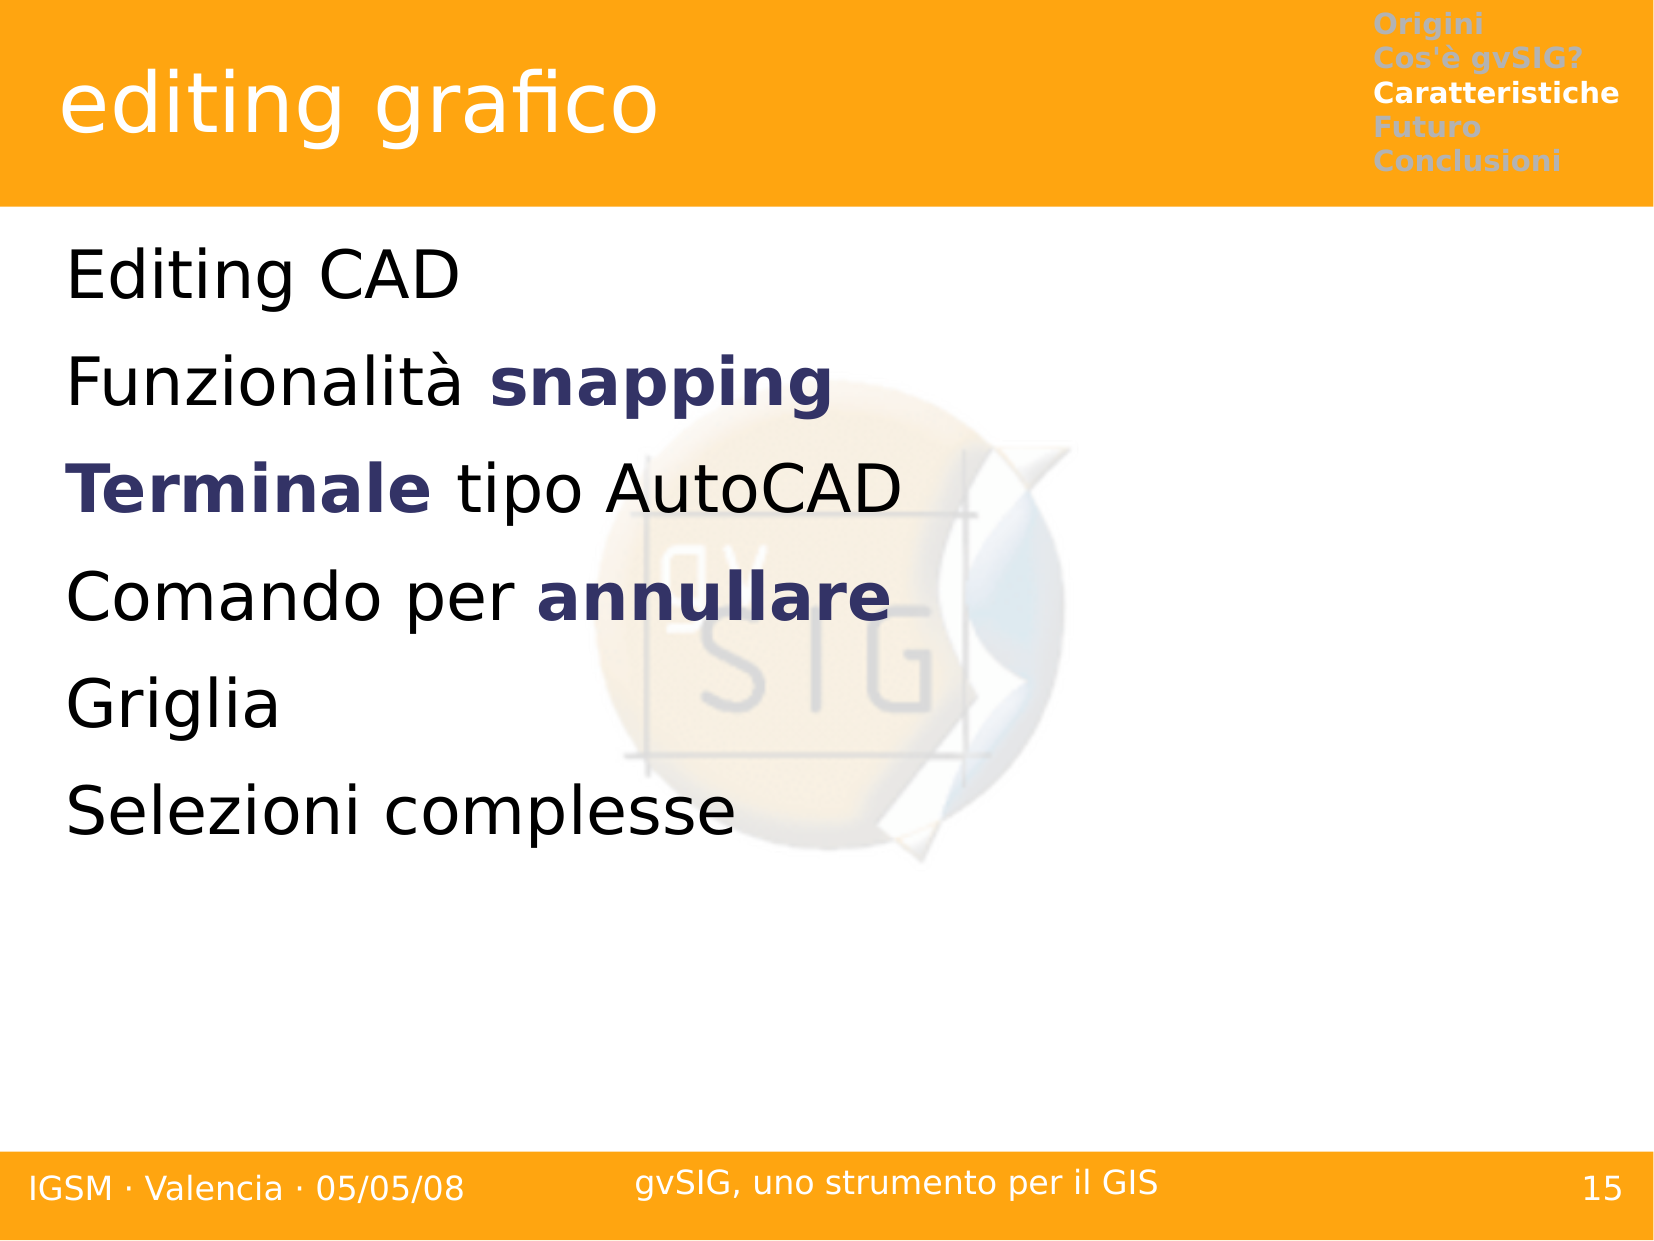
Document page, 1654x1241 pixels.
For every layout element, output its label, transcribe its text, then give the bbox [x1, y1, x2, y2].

text_box Origini Cos'è gvSIG? Caratteristiche Futuro Conclusioni [1358, 0, 1654, 207]
title editing grafico [59, 29, 1358, 178]
list Editing CAD Funzionalità snapping Terminale tipo AutoCAD Comando per annullare Griglia Selezioni complesse [47, 236, 1595, 1108]
